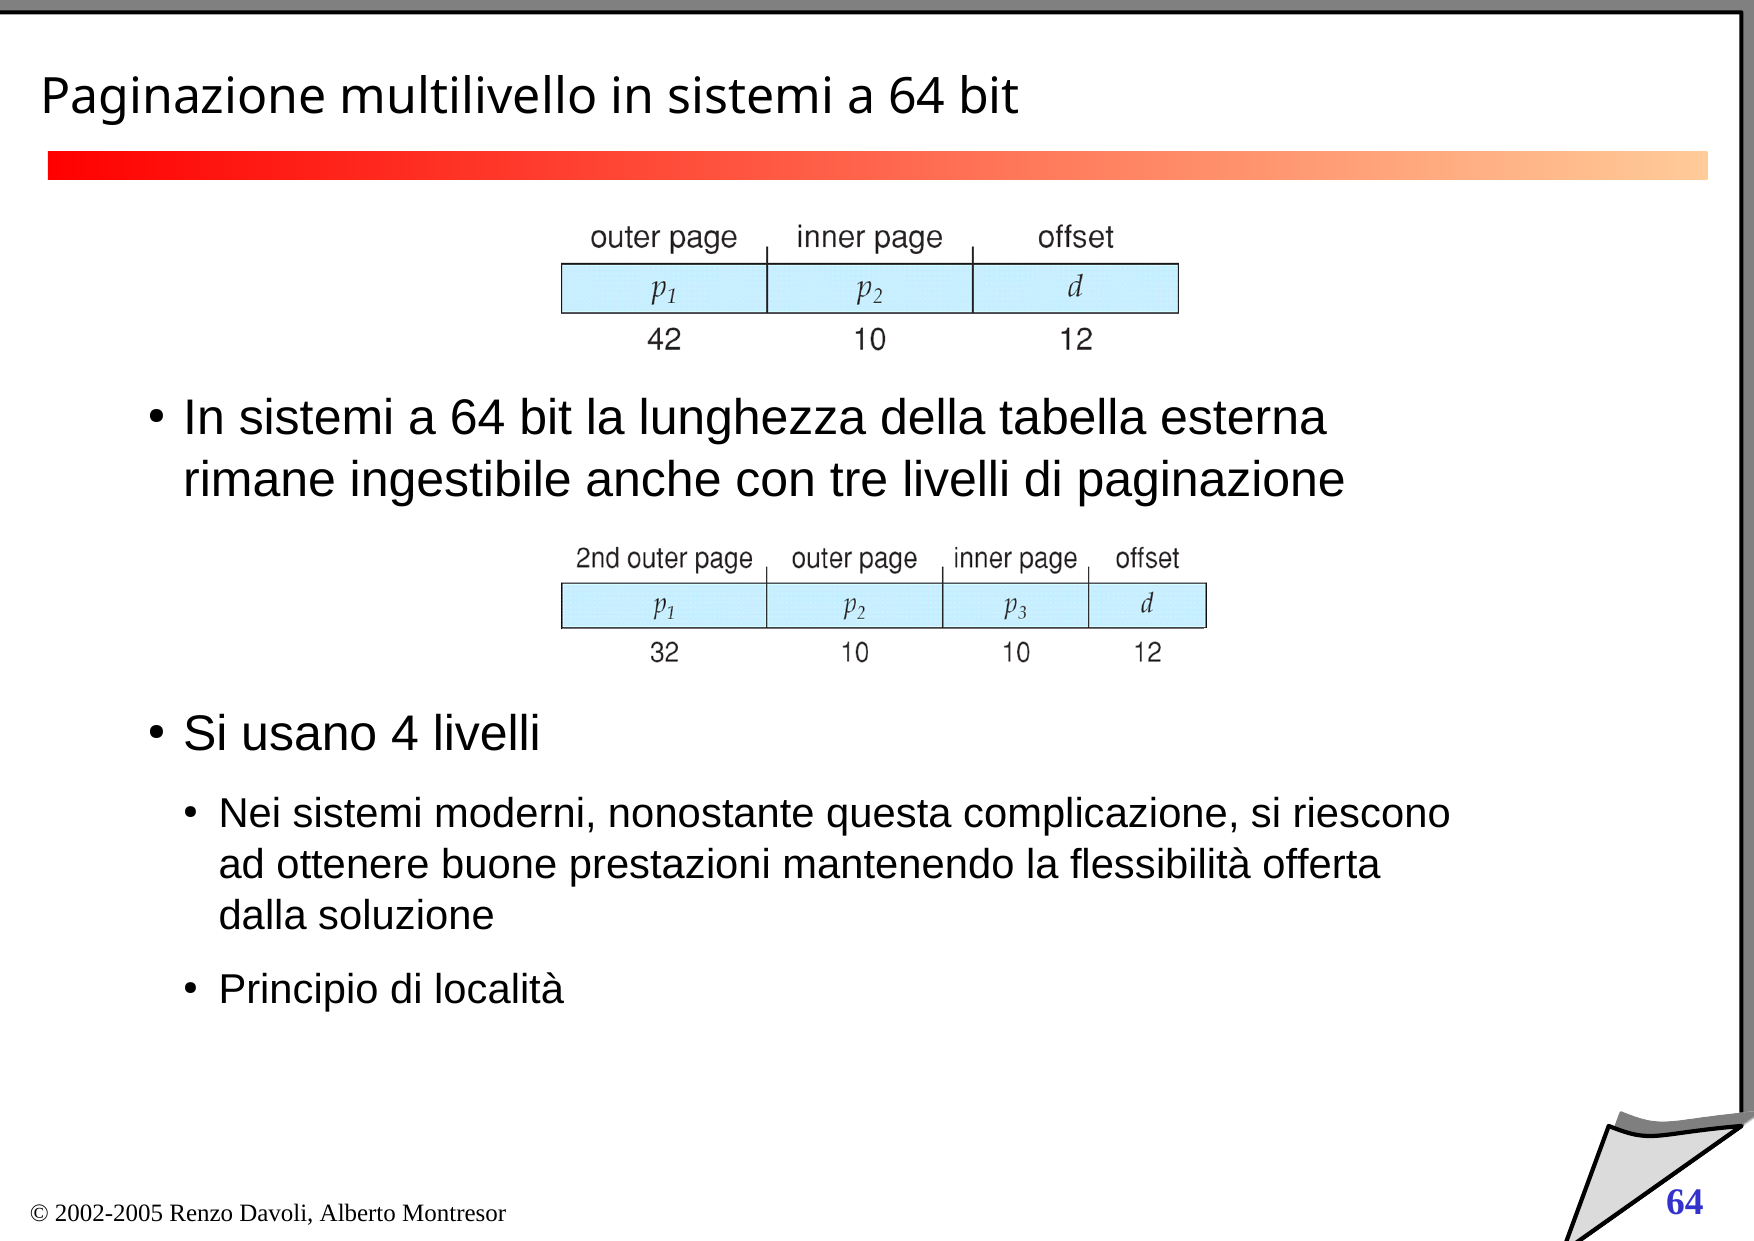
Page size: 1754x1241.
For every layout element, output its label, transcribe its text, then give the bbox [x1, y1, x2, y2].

title Paginazione multilivello in sistemi a 64 bit [40, 49, 1714, 144]
picture [561, 217, 1179, 355]
text_box In sistemi a 64 bit la lunghezza della tabella esterna rimane ingestibile anche con tre livelli di paginazione Si usano 4 livelli Nei sistemi moderni, nonostante questa complicazione, si riescono ad ottenere buone prestazioni mantenendo la flessibilità offerta dalla soluzione Principio di località [147, 383, 1477, 1054]
text_box MMU [750, 152, 754, 179]
